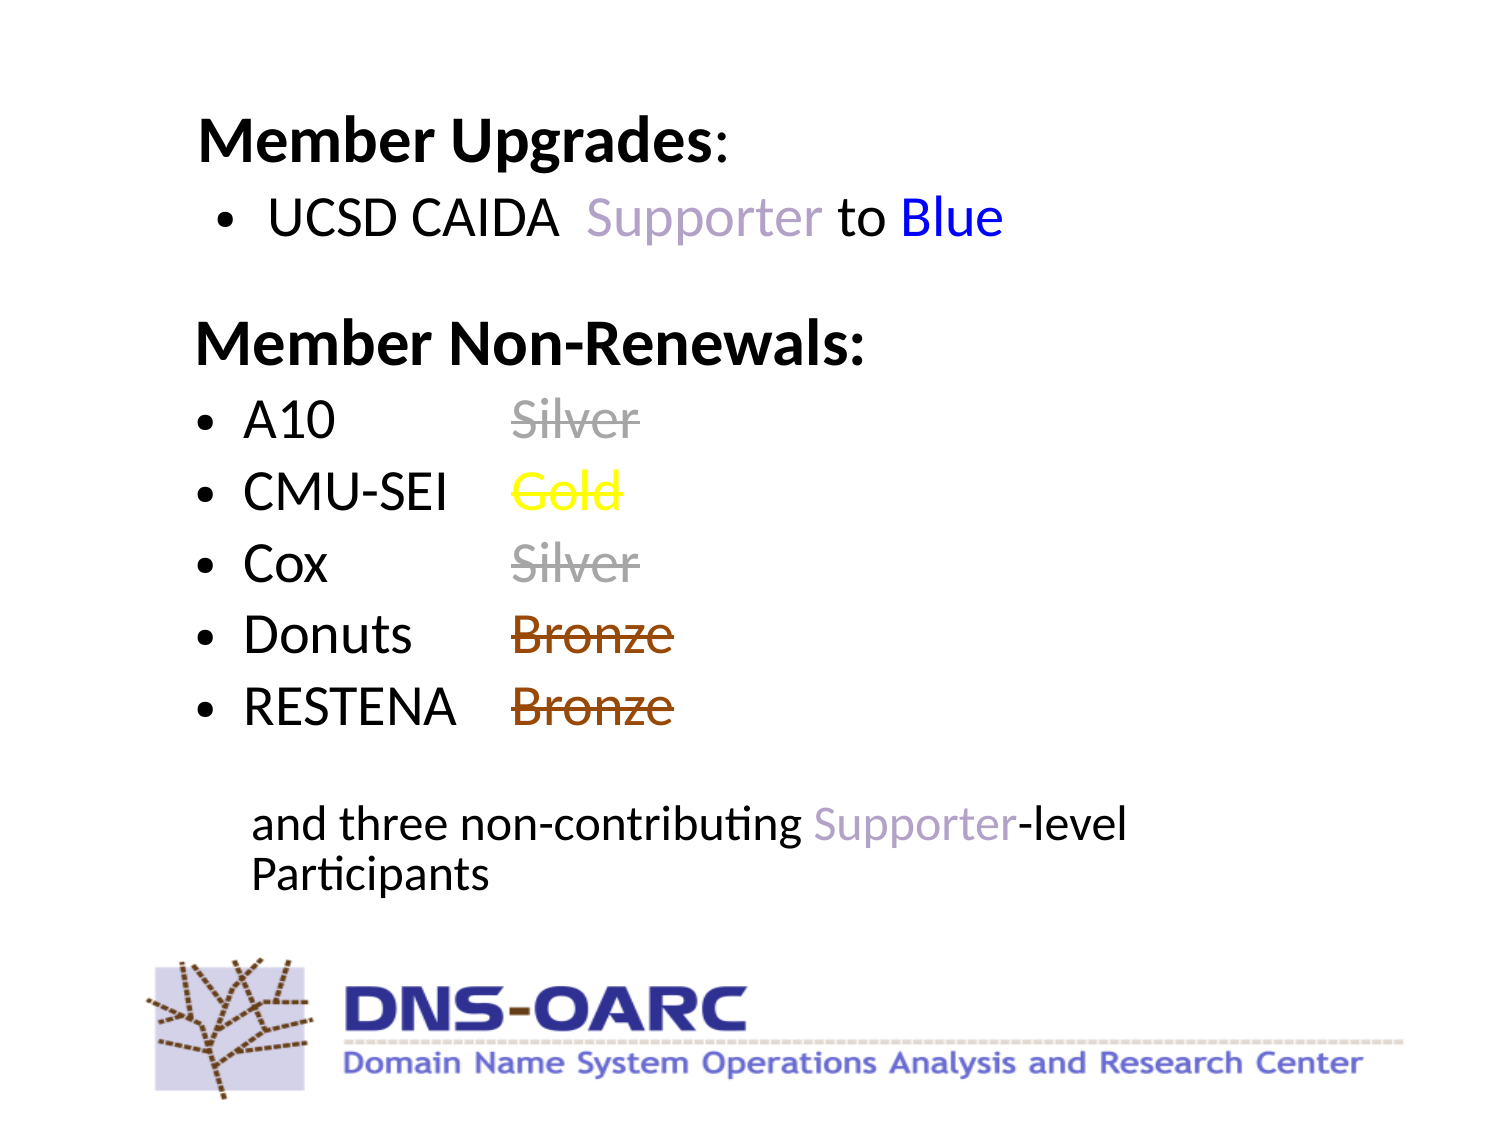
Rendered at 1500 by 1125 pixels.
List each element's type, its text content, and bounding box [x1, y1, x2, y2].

list Member Upgrades: UCSD CAIDA Supporter to Blue [182, 104, 1295, 286]
picture [75, 949, 1444, 1110]
list Member Non-Renewals: A10 Silver CMU-SEI Gold Cox Silver Donuts Bronze RESTENA Bronze and three non-contributing Supporter-level Participants [194, 314, 1308, 925]
